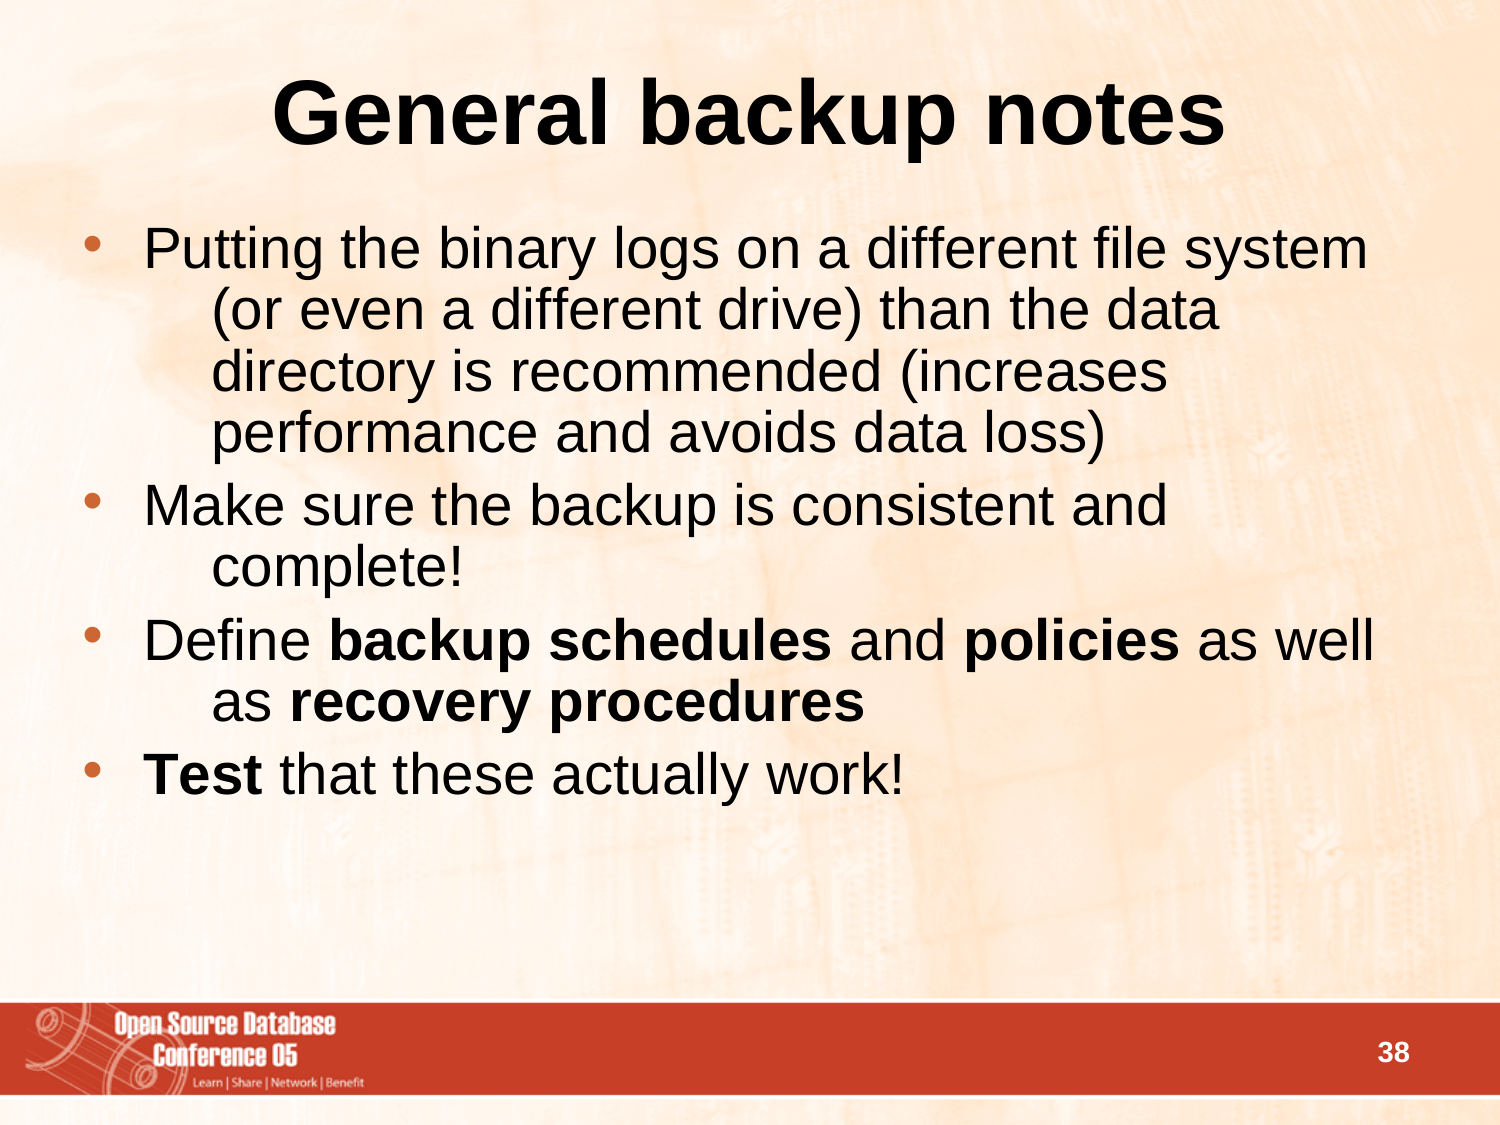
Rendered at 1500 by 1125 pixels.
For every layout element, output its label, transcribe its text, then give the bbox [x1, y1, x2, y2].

list Putting the binary logs on a different file system (or even a different drive) than the data directory is recommended (increases performance and avoids data loss) Make sure the backup is consistent and complete! Define backup schedules and policies as well as recovery procedures Test that these actually work! [75, 220, 1426, 977]
title General backup notes [75, 18, 1426, 207]
picture [0, 0, 1500, 1125]
